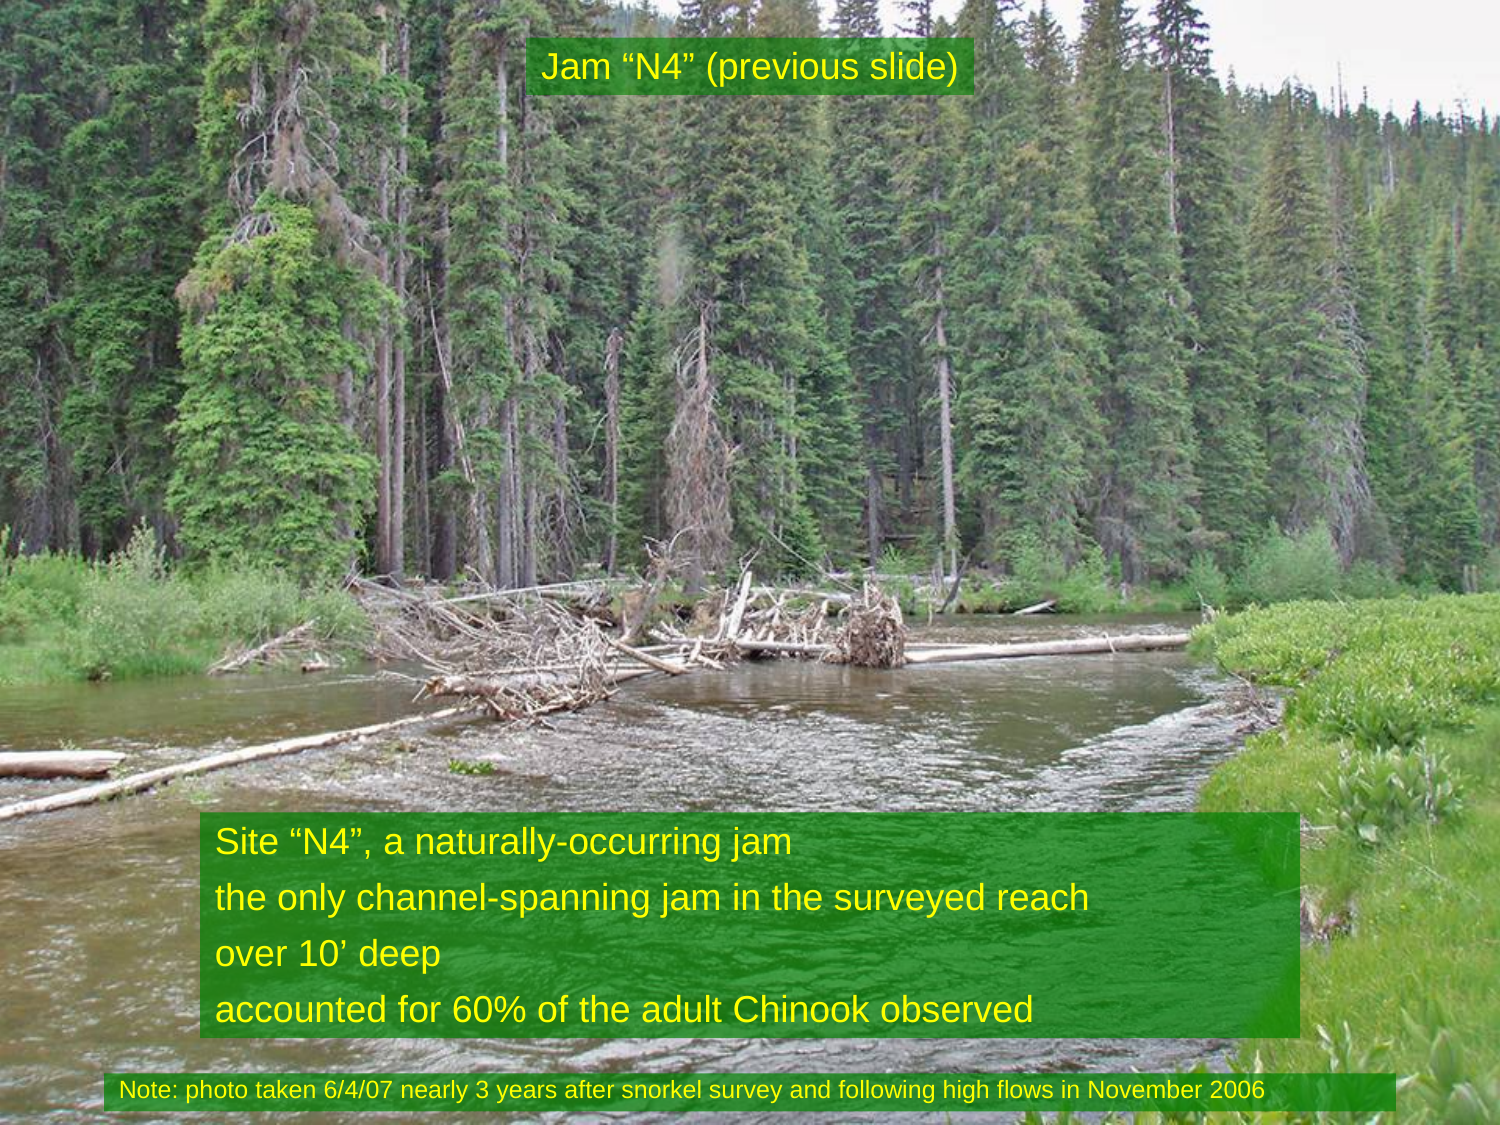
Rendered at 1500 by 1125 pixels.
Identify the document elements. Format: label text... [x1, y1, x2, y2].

text_box Jam “N4” (previous slide) [526, 37, 974, 95]
text_box Site “N4”, a naturally-occurring jam the only channel-spanning jam in the surveyed reach over 10’ deep accounted for 60% of the adult Chinook observed [200, 812, 1301, 1039]
picture [0, 0, 1500, 1125]
text_box Note: photo taken 6/4/07 nearly 3 years after snorkel survey and following high flows in November 2006 [104, 1073, 1396, 1112]
